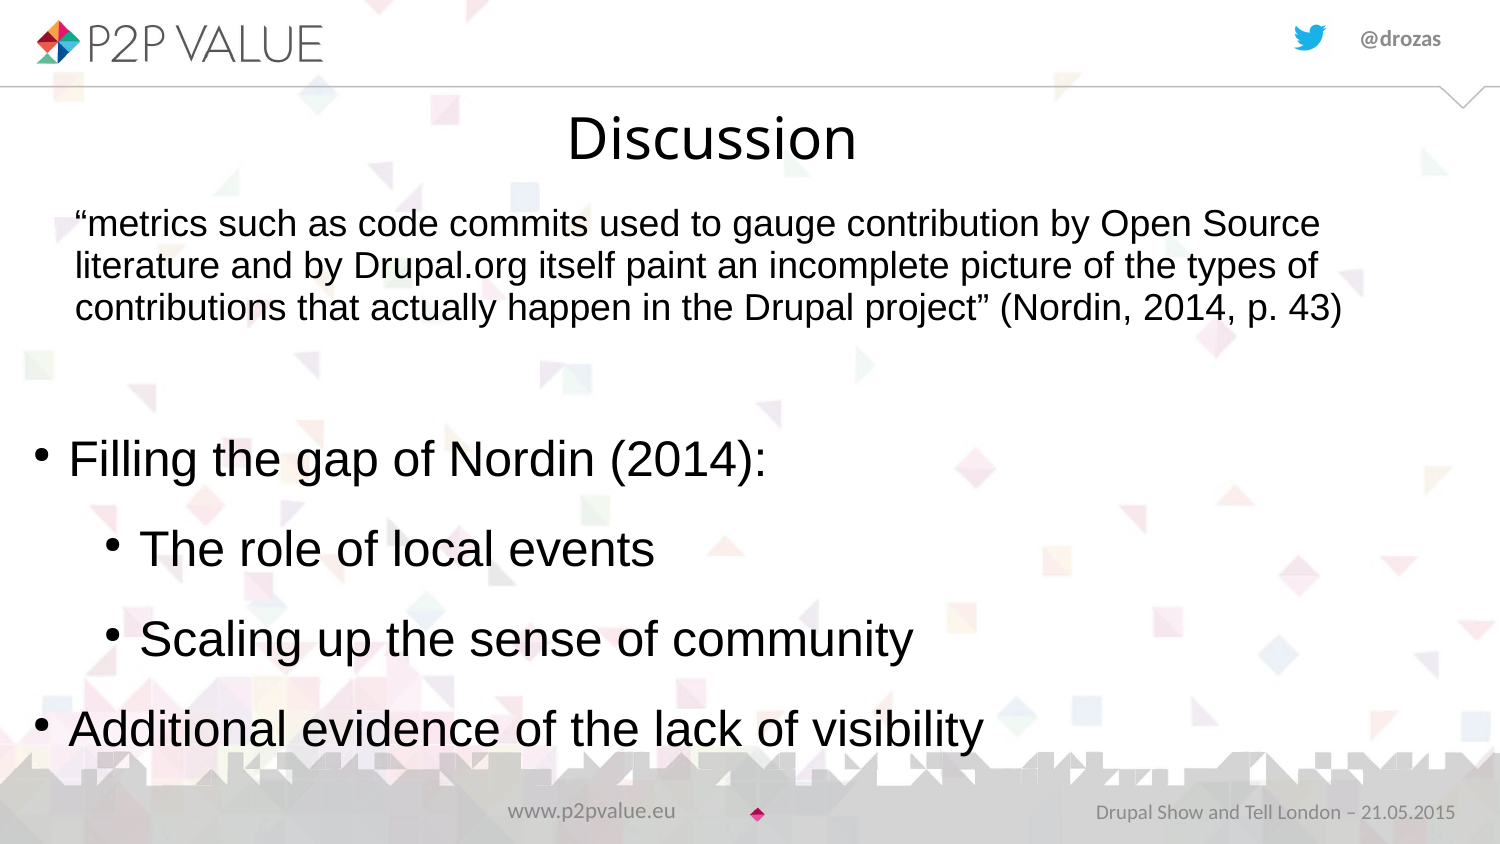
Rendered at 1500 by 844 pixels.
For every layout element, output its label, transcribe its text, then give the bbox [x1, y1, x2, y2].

subtitle Filling the gap of Nordin (2014): The role of local events Scaling up the sense of community Additional evidence of the lack of visibility [19, 390, 1500, 796]
text_box “metrics such as code commits used to gauge contribution by Open Source literature and by Drupal.org itself paint an incomplete picture of the types of contributions that actually happen in the Drupal project” (Nordin, 2014, p. 43) [60, 195, 1411, 378]
text_box Drupal Show and Tell London – 21.05.2015 [777, 788, 1470, 834]
picture [0, 0, 1500, 844]
title Discussion [60, 92, 1366, 181]
text_box @drozas [1333, 15, 1455, 60]
text_box www.p2pvalue.eu [501, 789, 720, 829]
